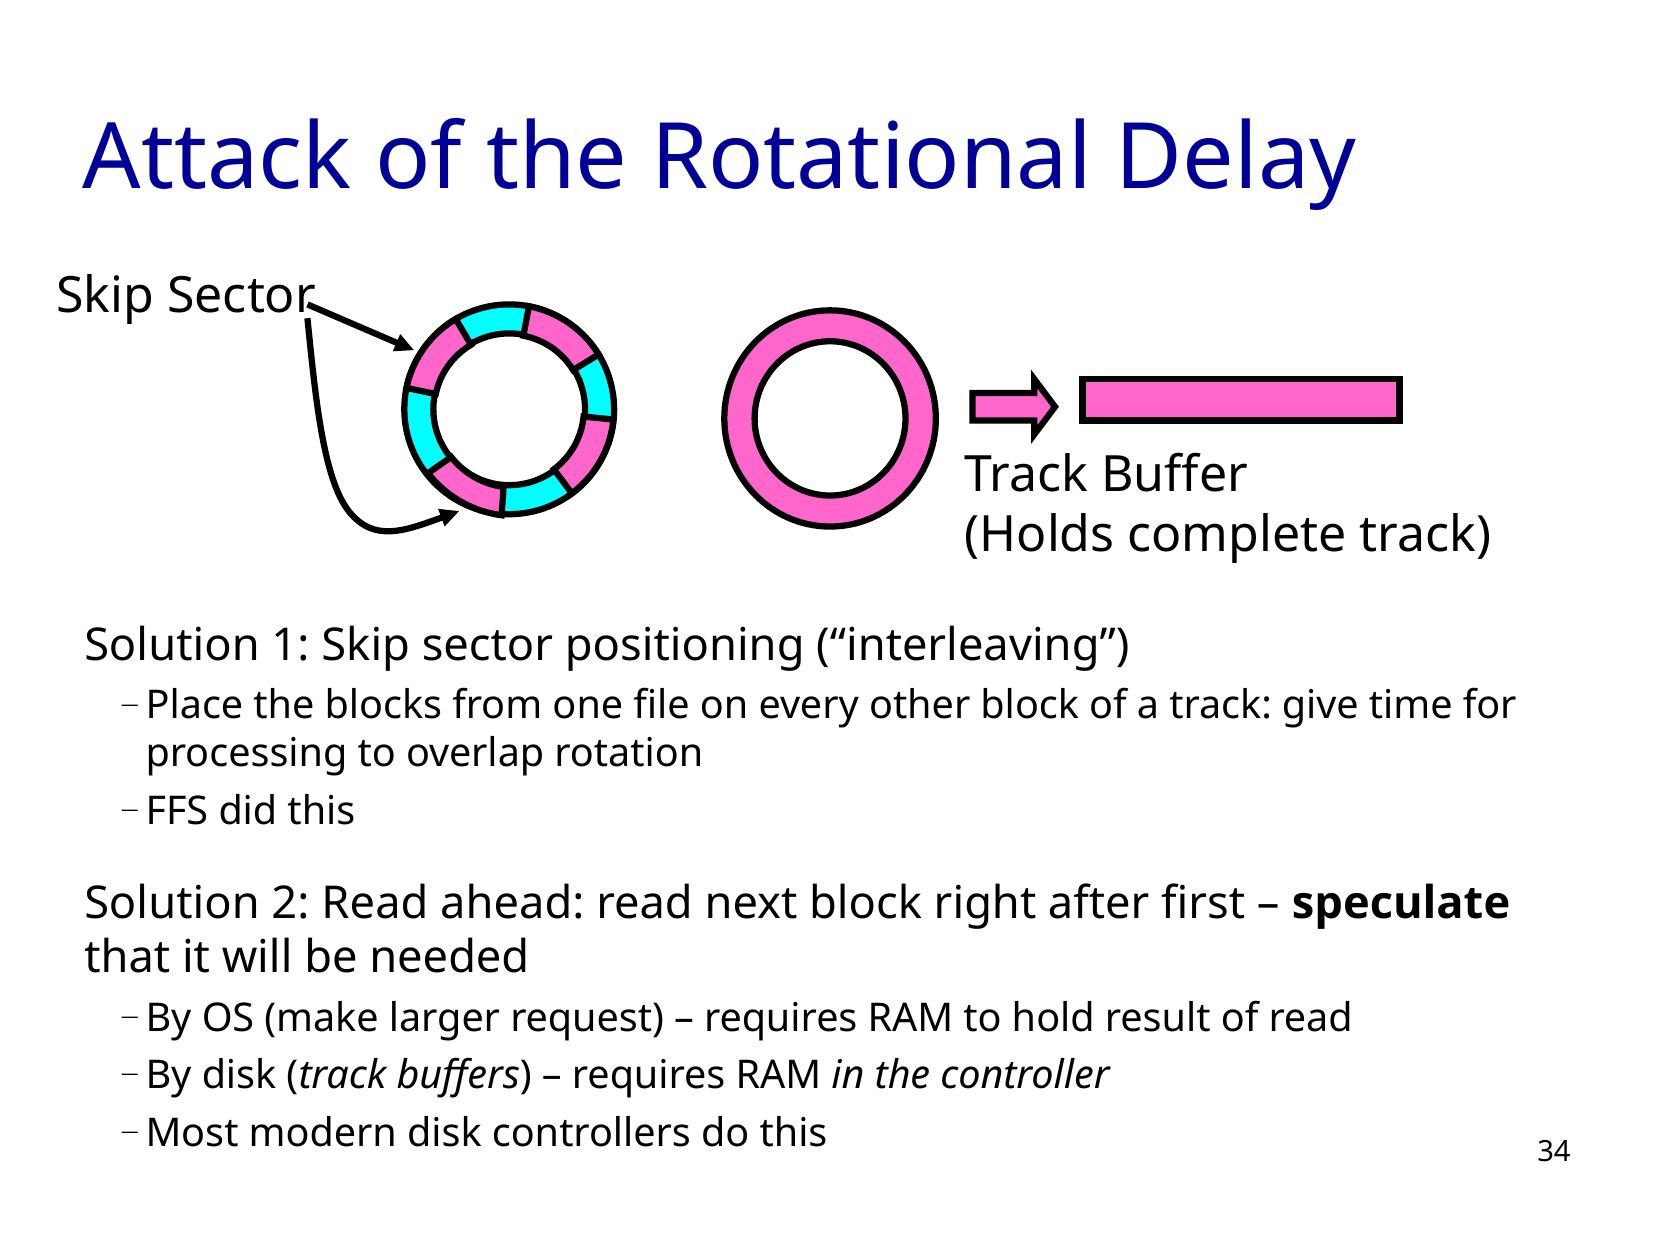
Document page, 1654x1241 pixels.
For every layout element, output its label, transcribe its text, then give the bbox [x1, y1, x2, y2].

title Attack of the Rotational Delay [82, 59, 1571, 247]
list Solution 1: Skip sector positioning (“interleaving”) Place the blocks from one file on every other block of a track: give time for processing to overlap rotation FFS did this Solution 2: Read ahead: read next block right after first – speculate that it will be needed By OS (make larger request) – requires RAM to hold result of read By disk (track buffers) – requires RAM in the controller Most modern disk controllers do this [60, 615, 1571, 1156]
text_box Track Buffer (Holds complete track) [949, 434, 1582, 569]
text_box Skip Sector [41, 255, 331, 331]
text_box [972, 379, 1056, 435]
text_box [404, 304, 615, 516]
text_box [1082, 379, 1400, 421]
text_box [724, 310, 936, 527]
